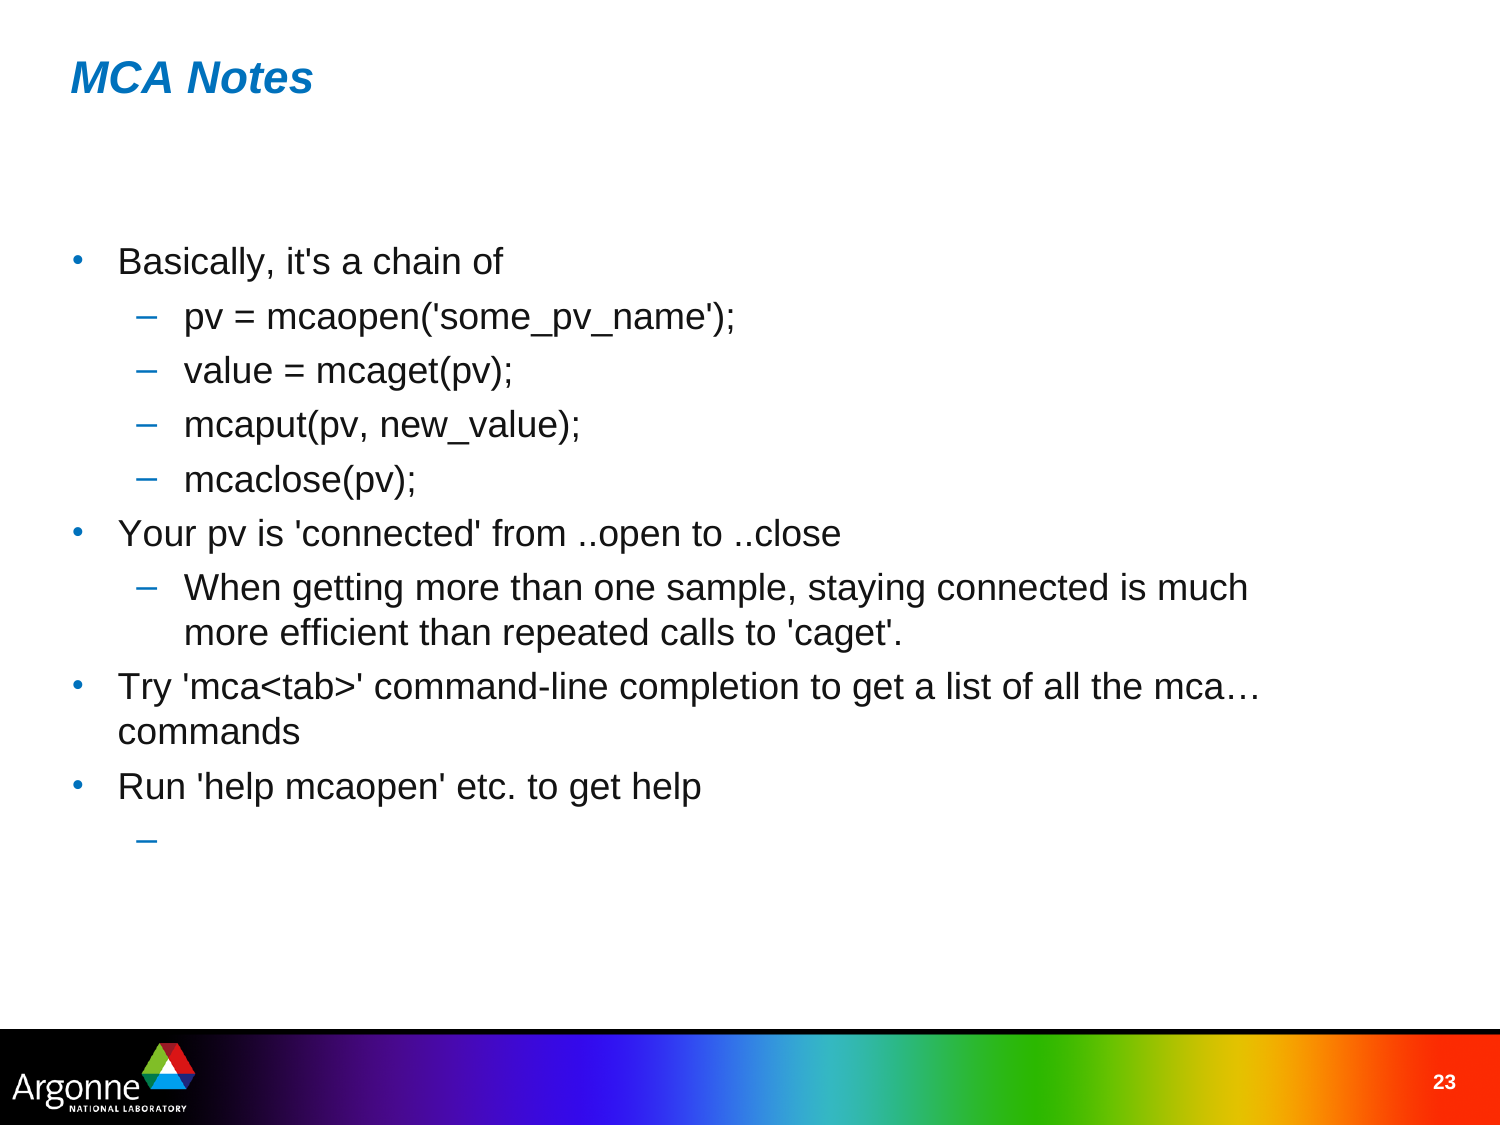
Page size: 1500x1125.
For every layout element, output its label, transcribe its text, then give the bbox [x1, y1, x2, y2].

title MCA Notes [55, 54, 1361, 120]
list Basically, it's a chain of pv = mcaopen('some_pv_name'); value = mcaget(pv); mcaput(pv, new_value); mcaclose(pv); Your pv is 'connected' from ..open to ..close When getting more than one sample, staying connected is much more efficient than repeated calls to 'caget'. Try 'mca<tab>' command-line completion to get a list of all the mca… commands Run 'help mcaopen' etc. to get help [56, 229, 1359, 973]
picture [0, 1029, 1500, 1125]
